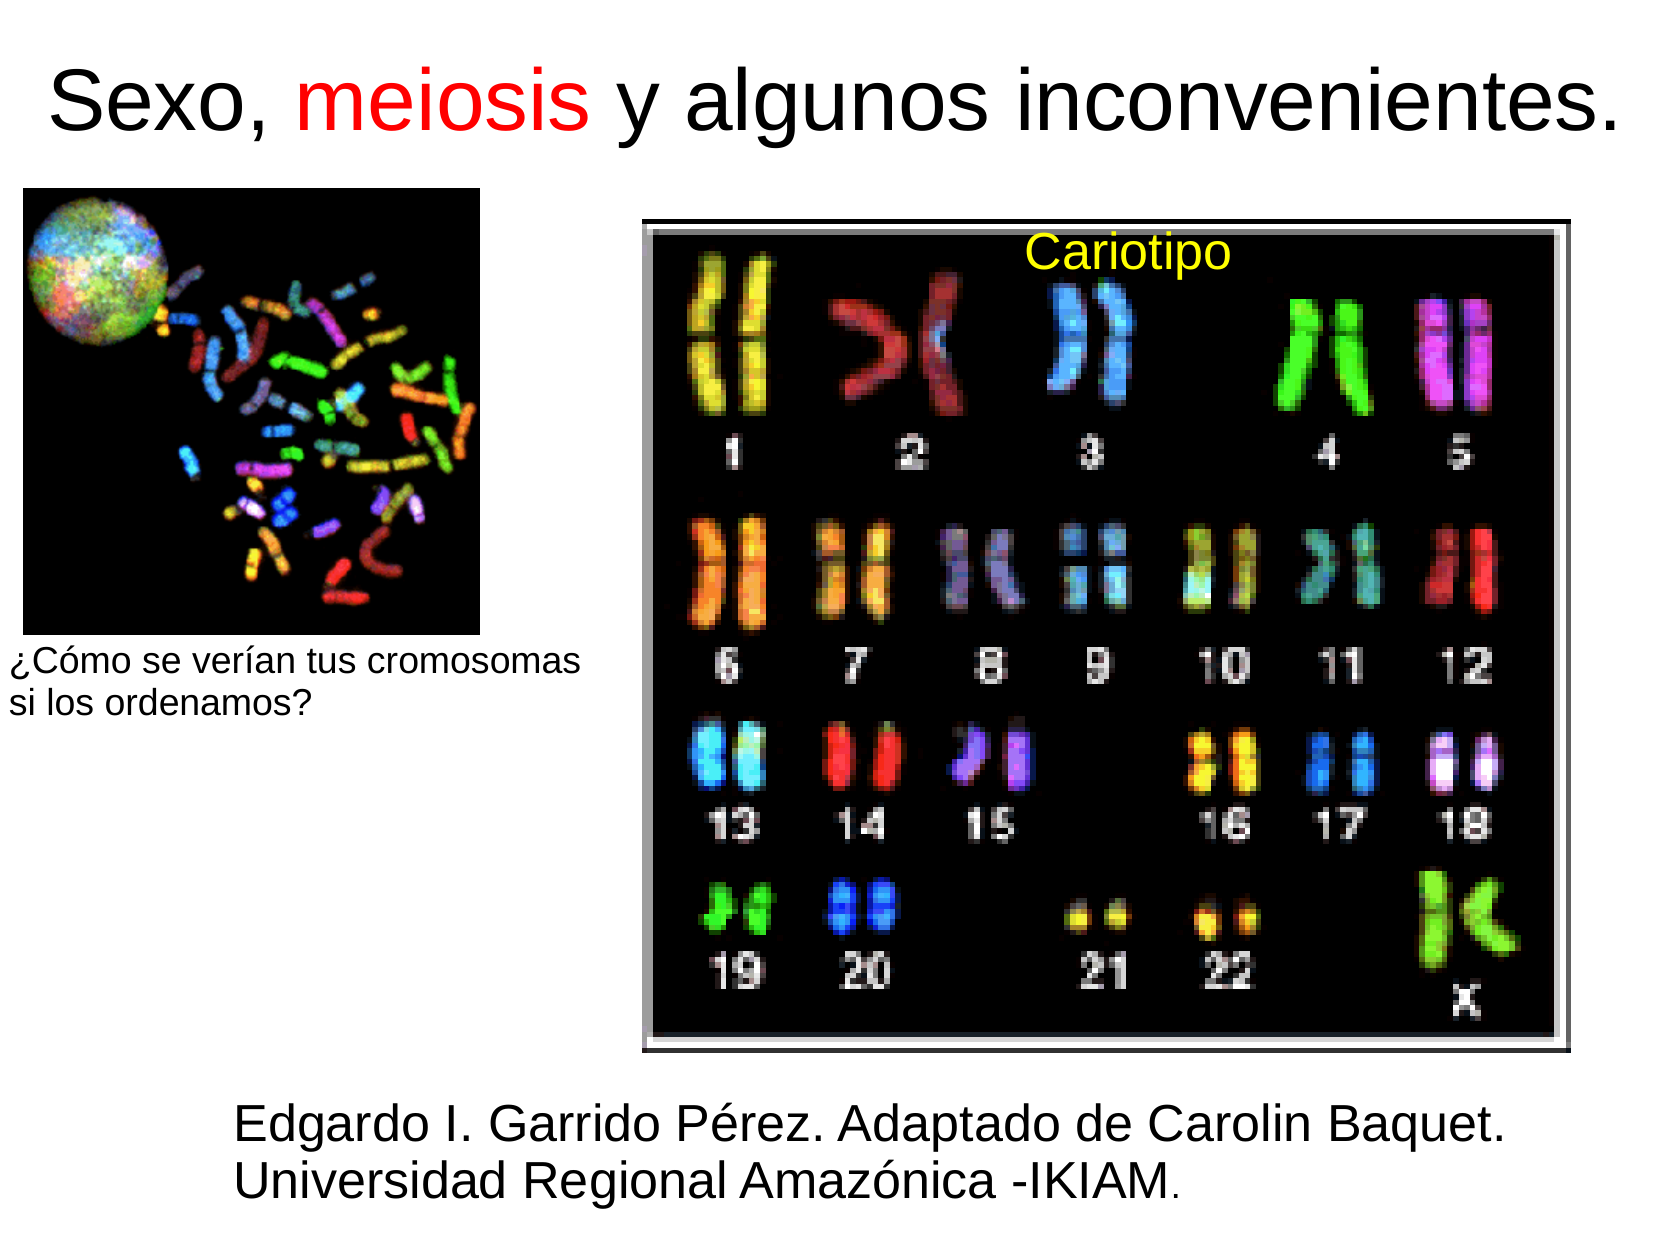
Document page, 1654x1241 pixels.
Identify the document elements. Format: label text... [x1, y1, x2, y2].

picture [23, 188, 480, 631]
text_box Cariotipo [1009, 214, 1248, 288]
picture [631, 203, 1583, 1075]
text_box Edgardo I. Garrido Pérez. Adaptado de Carolin Baquet. Universidad Regional Amazónica -IKIAM. [218, 1086, 1523, 1217]
text_box ¿Cómo se verían tus cromosomas si los ordenamos? [0, 631, 609, 731]
title Sexo, meiosis y algunos inconvenientes. [0, 0, 1654, 204]
